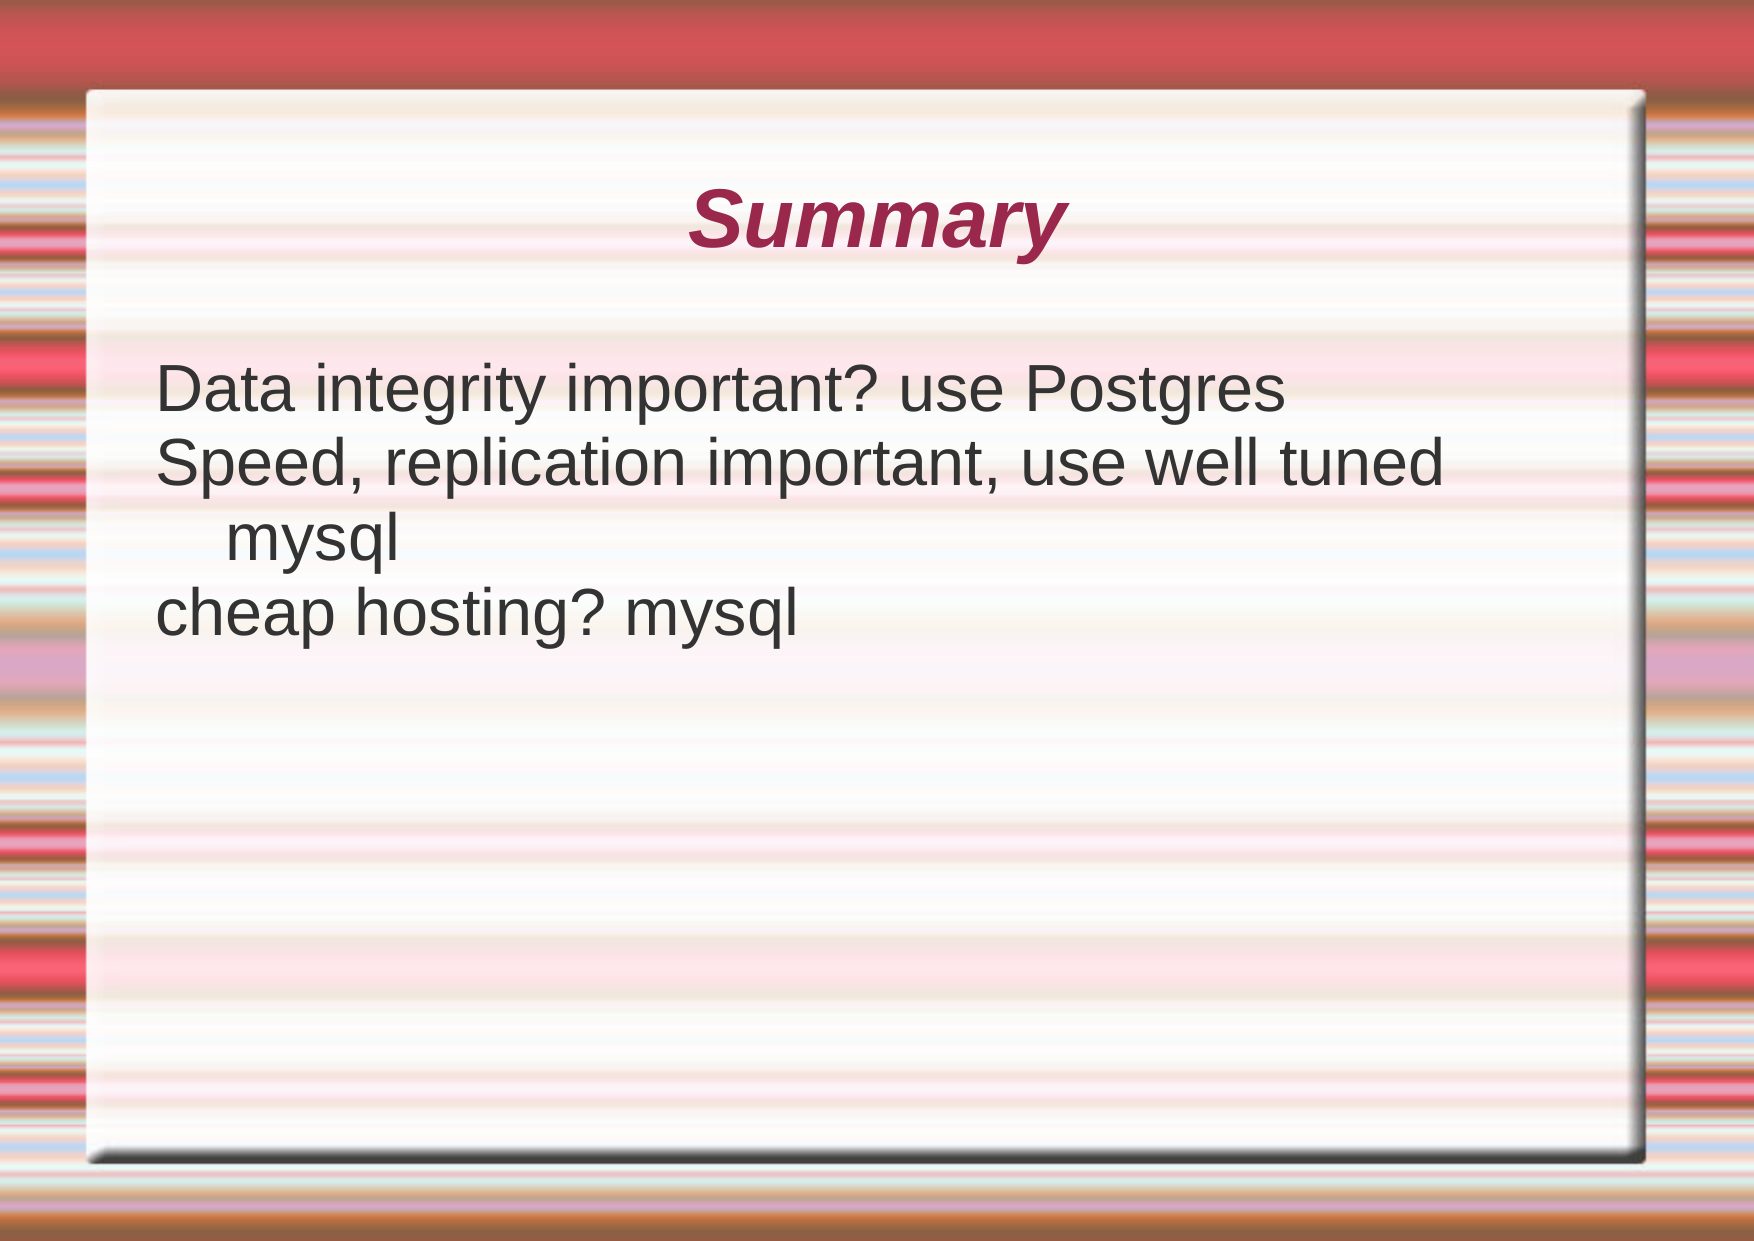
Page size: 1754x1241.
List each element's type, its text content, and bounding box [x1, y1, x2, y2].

title Summary [128, 114, 1627, 322]
picture [0, 0, 1754, 1241]
list Data integrity important? use Postgres Speed, replication important, use well tuned mysql cheap hosting? mysql [143, 350, 1608, 1133]
